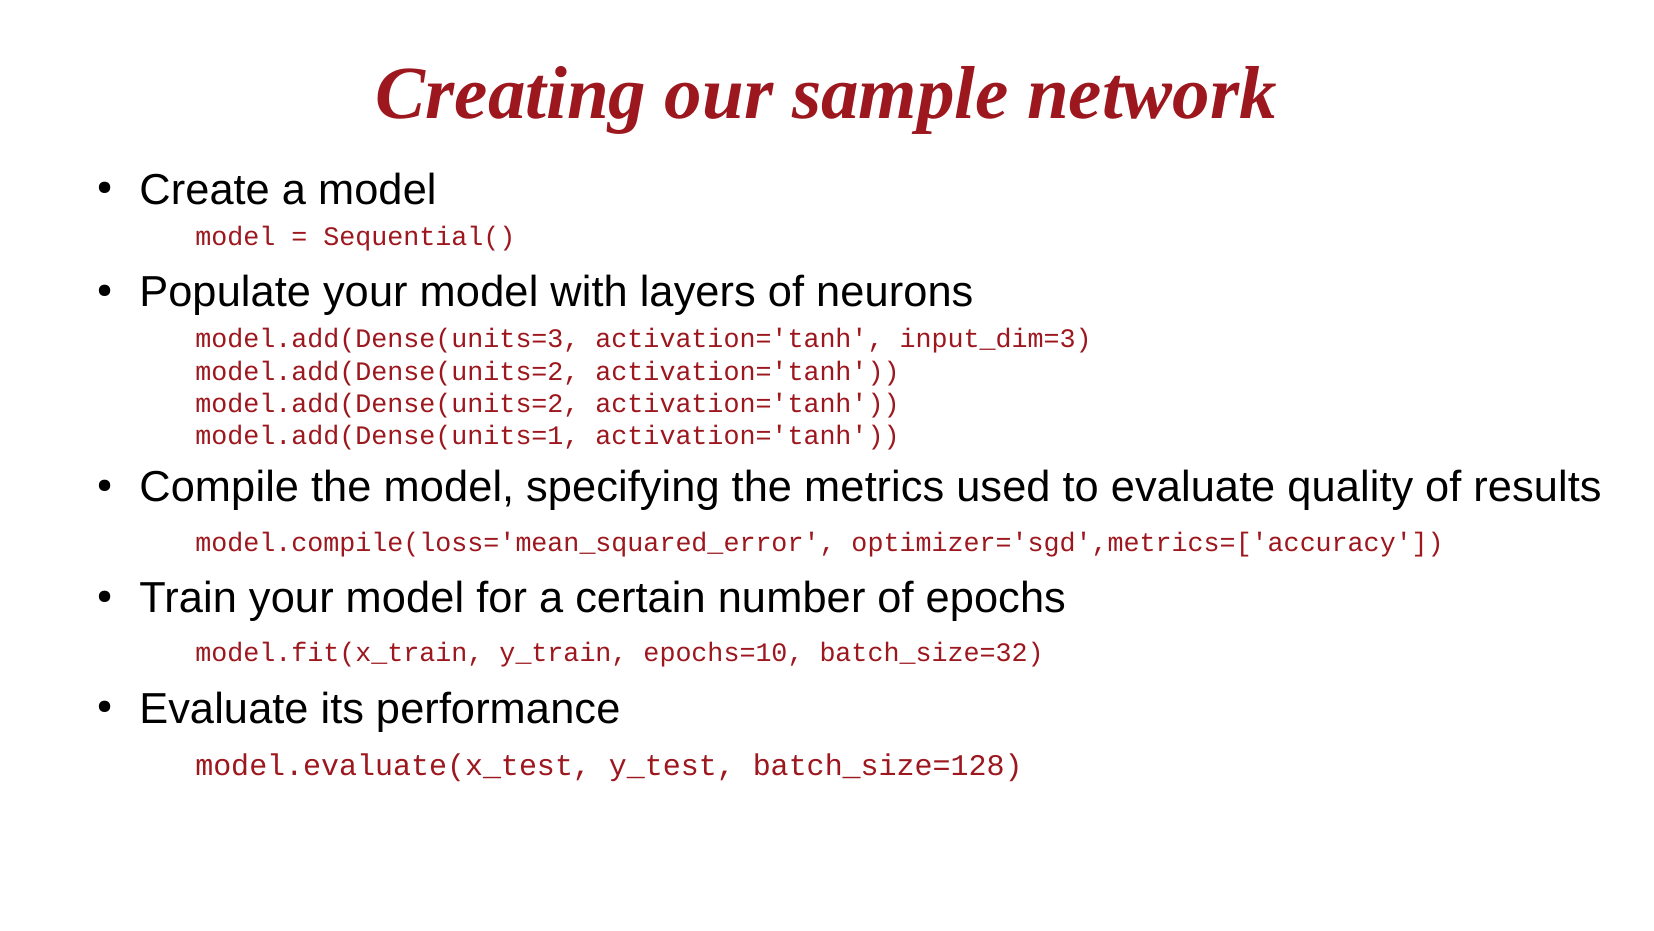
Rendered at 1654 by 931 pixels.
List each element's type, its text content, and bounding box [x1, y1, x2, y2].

title Creating our sample network [82, 37, 1571, 151]
list Create a model model = Sequential() Populate your model with layers of neurons model.add(Dense(units=3, activation='tanh', input_dim=3) model.add(Dense(units=2, activation='tanh')) model.add(Dense(units=2, activation='tanh')) model.add(Dense(units=1, activation='tanh')) Compile the model, specifying the metrics used to evaluate quality of results model.compile(loss='mean_squared_error', optimizer='sgd',metrics=['accuracy']) Train your model for a certain number of epochs model.fit(x_train, y_train, epochs=10, batch_size=32) Evaluate its performance model.evaluate(x_test, y_test, batch_size=128) [82, 165, 1621, 826]
